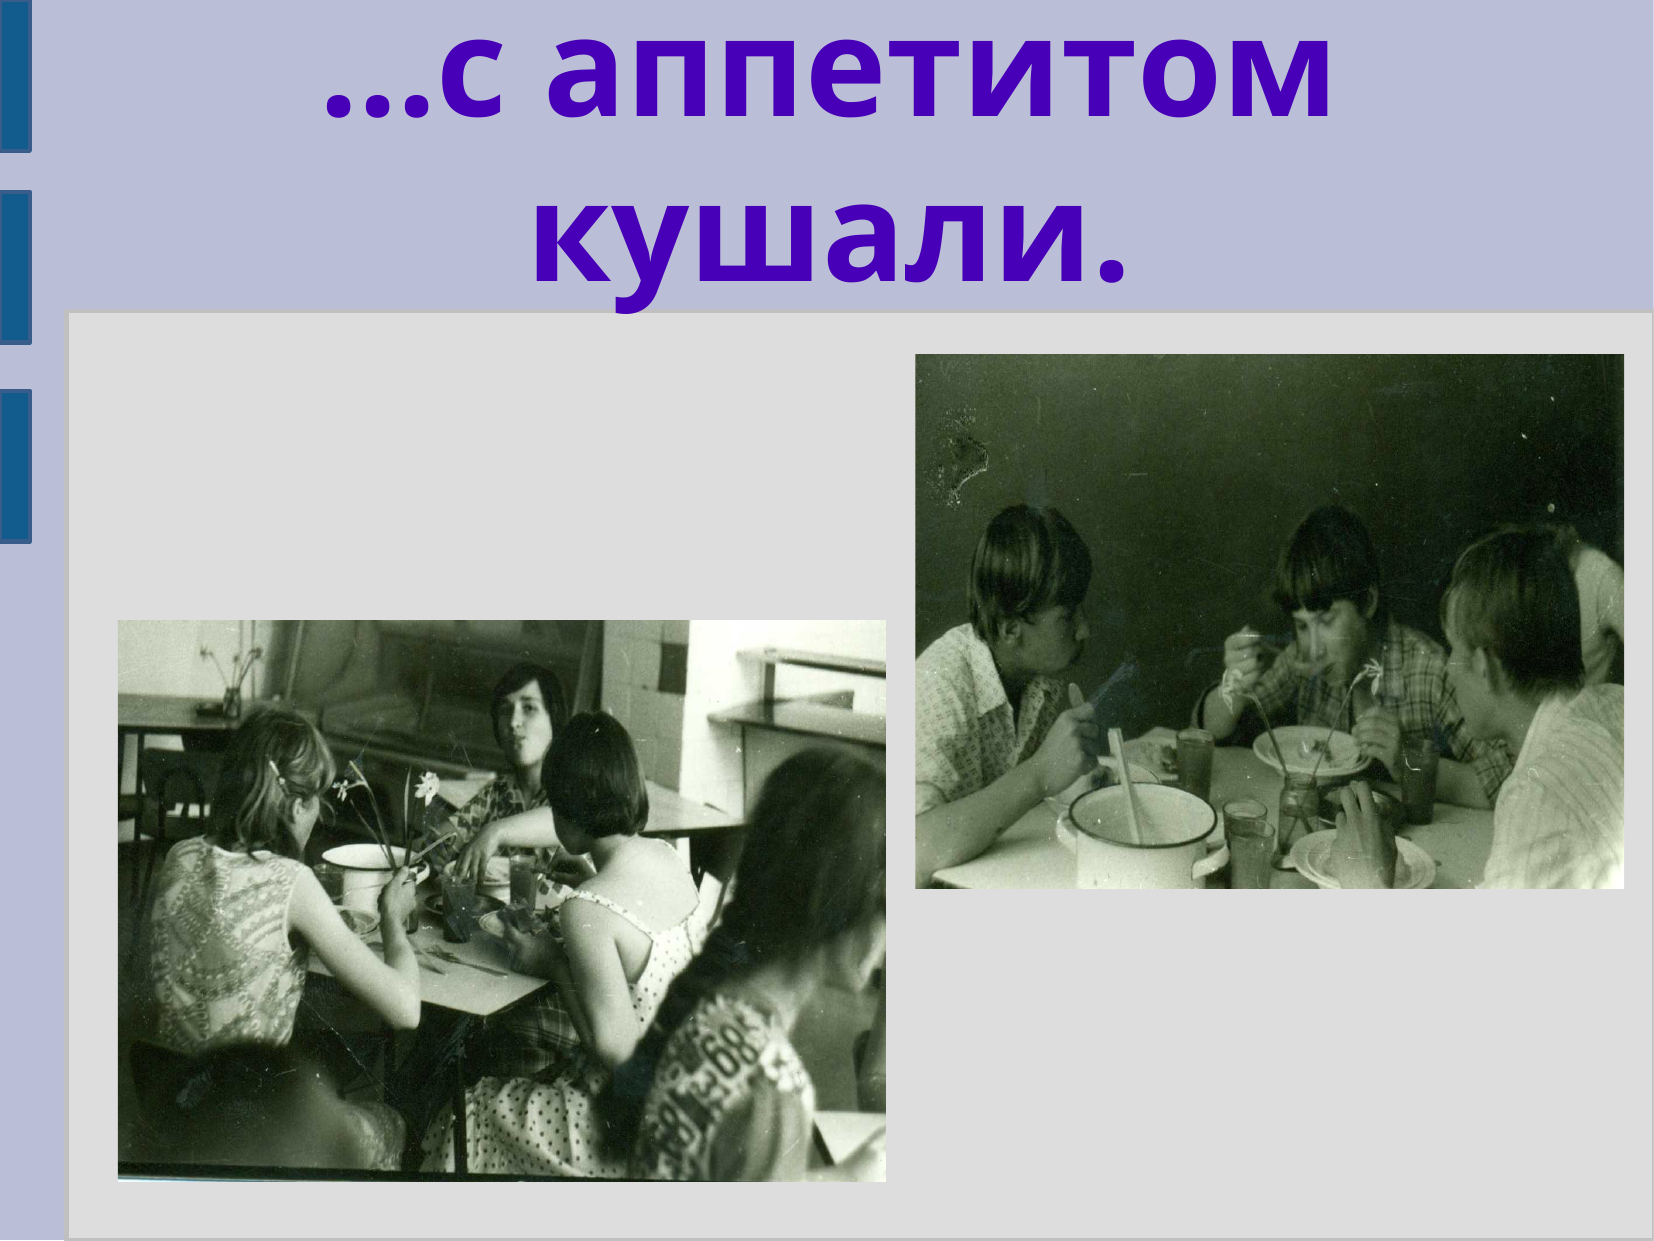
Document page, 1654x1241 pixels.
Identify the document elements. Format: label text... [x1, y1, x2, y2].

title ...с аппетитом кушали. [123, 0, 1536, 287]
picture [915, 354, 1625, 889]
picture [117, 620, 886, 1182]
